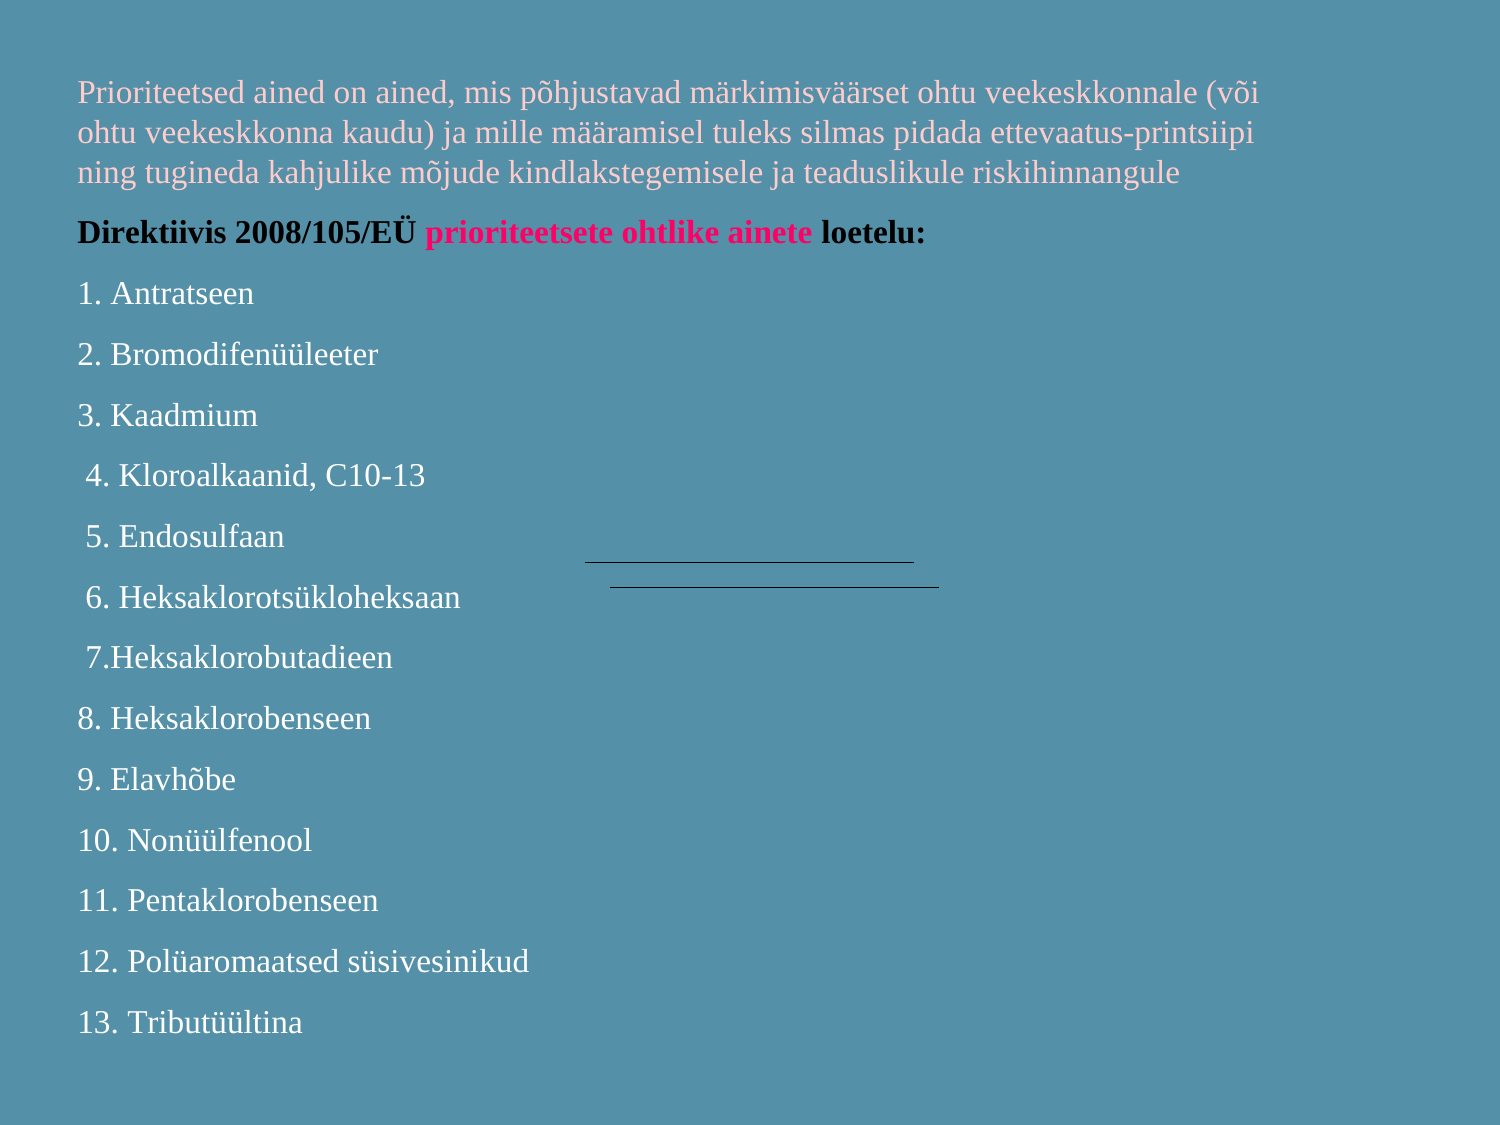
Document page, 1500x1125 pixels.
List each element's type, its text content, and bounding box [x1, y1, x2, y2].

text_box Prioriteetsed ained on ained, mis põhjustavad märkimisväärset ohtu veekeskkonnale (või ohtu veekeskkonna kaudu) ja mille määramisel tuleks silmas pidada ettevaatus-printsiipi ning tugineda kahjulike mõjude kindlakstegemisele ja teaduslikule riskihinnangule Direktiivis 2008/105/EÜ prioriteetsete ohtlike ainete loetelu: 1. Antratseen 2. Bromodifenüüleeter 3. Kaadmium 4. Kloroalkaanid, C10-13 5. Endosulfaan 6. Heksaklorotsükloheksaan 7.Heksaklorobutadieen 8. Heksaklorobenseen 9. Elavhõbe 10. Nonüülfenool 11. Pentaklorobenseen 12. Polüaromaatsed süsivesinikud 13. Tributüültina [62, 62, 1338, 1125]
